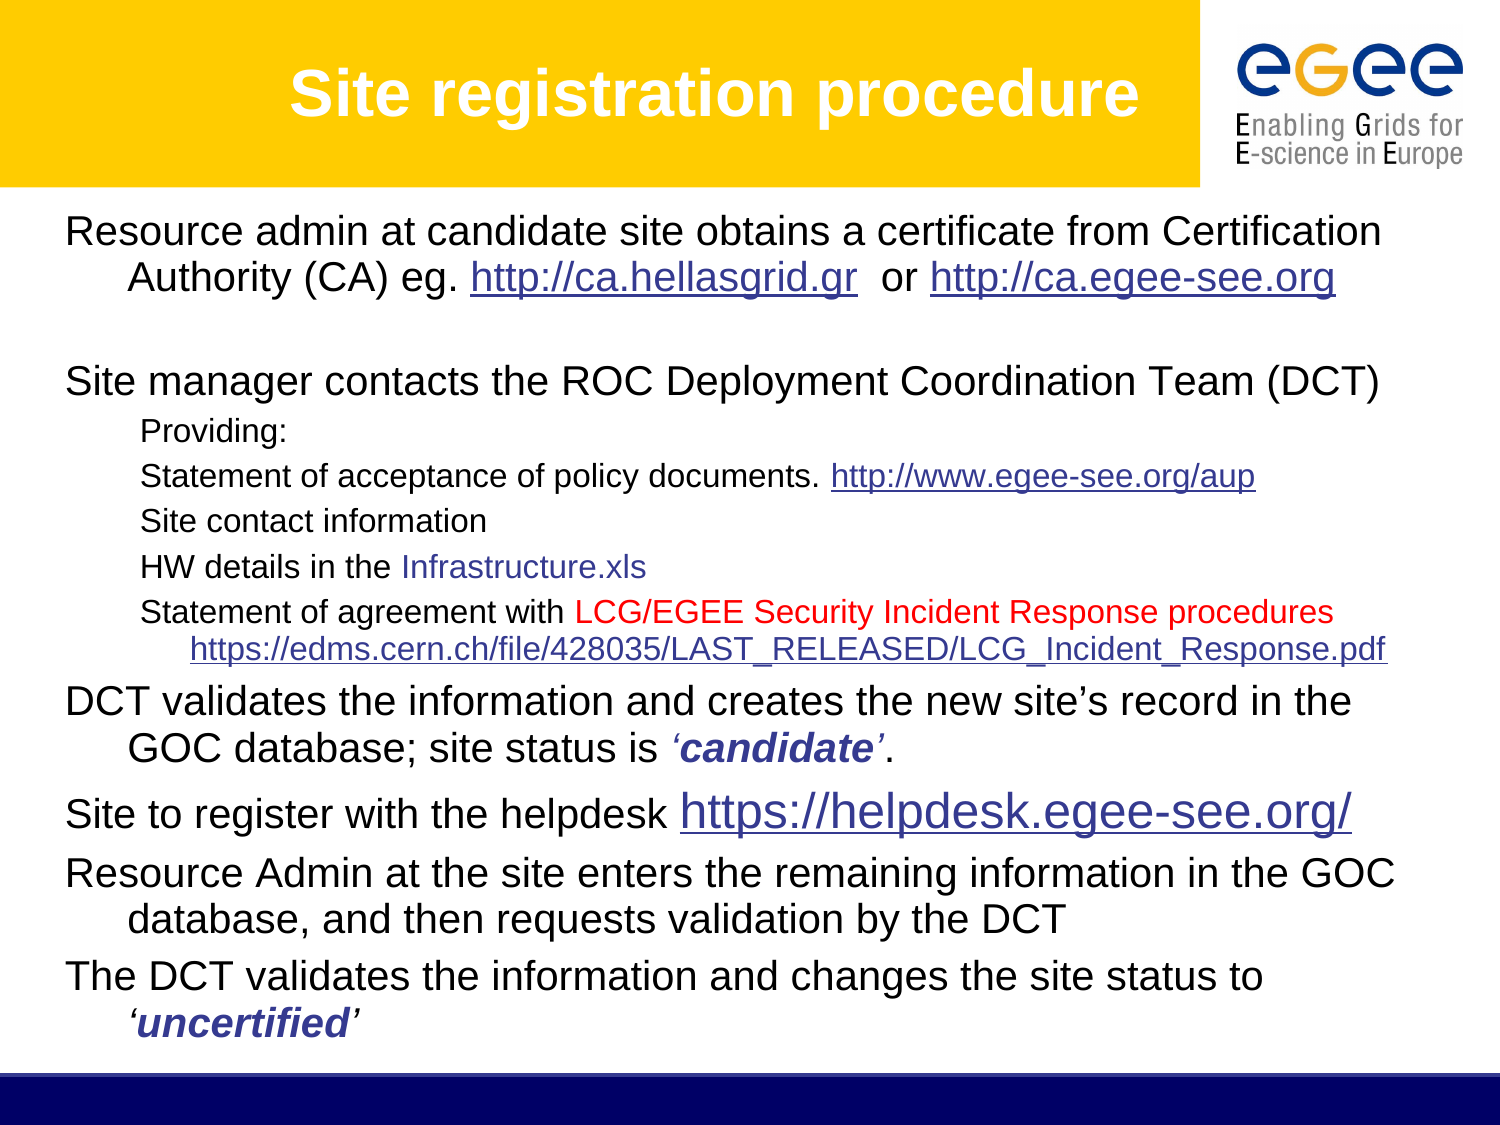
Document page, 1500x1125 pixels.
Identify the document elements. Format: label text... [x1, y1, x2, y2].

picture [1237, 24, 1463, 169]
title Site registration procedure [12, 37, 1175, 150]
list Resource admin at candidate site obtains a certificate from Certification Authority (CA) eg. http://ca.hellasgrid.gr or http://ca.egee-see.org Site manager contacts the ROC Deployment Coordination Team (DCT) Providing: Statement of acceptance of policy documents. http://www.egee-see.org/aup Site contact information HW details in the Infrastructure.xls Statement of agreement with LCG/EGEE Security Incident Response procedures https://edms.cern.ch/file/428035/LAST_RELEASED/LCG_Incident_Response.pdf DCT validates the information and creates the new site’s record in the GOC database; site status is ‘candidate’. Site to register with the helpdesk https://helpdesk.egee-see.org/ Resource Admin at the site enters the remaining information in the GOC database, and then requests validation by the DCT The DCT validates the information and changes the site status to ‘uncertified’ [50, 199, 1463, 1060]
